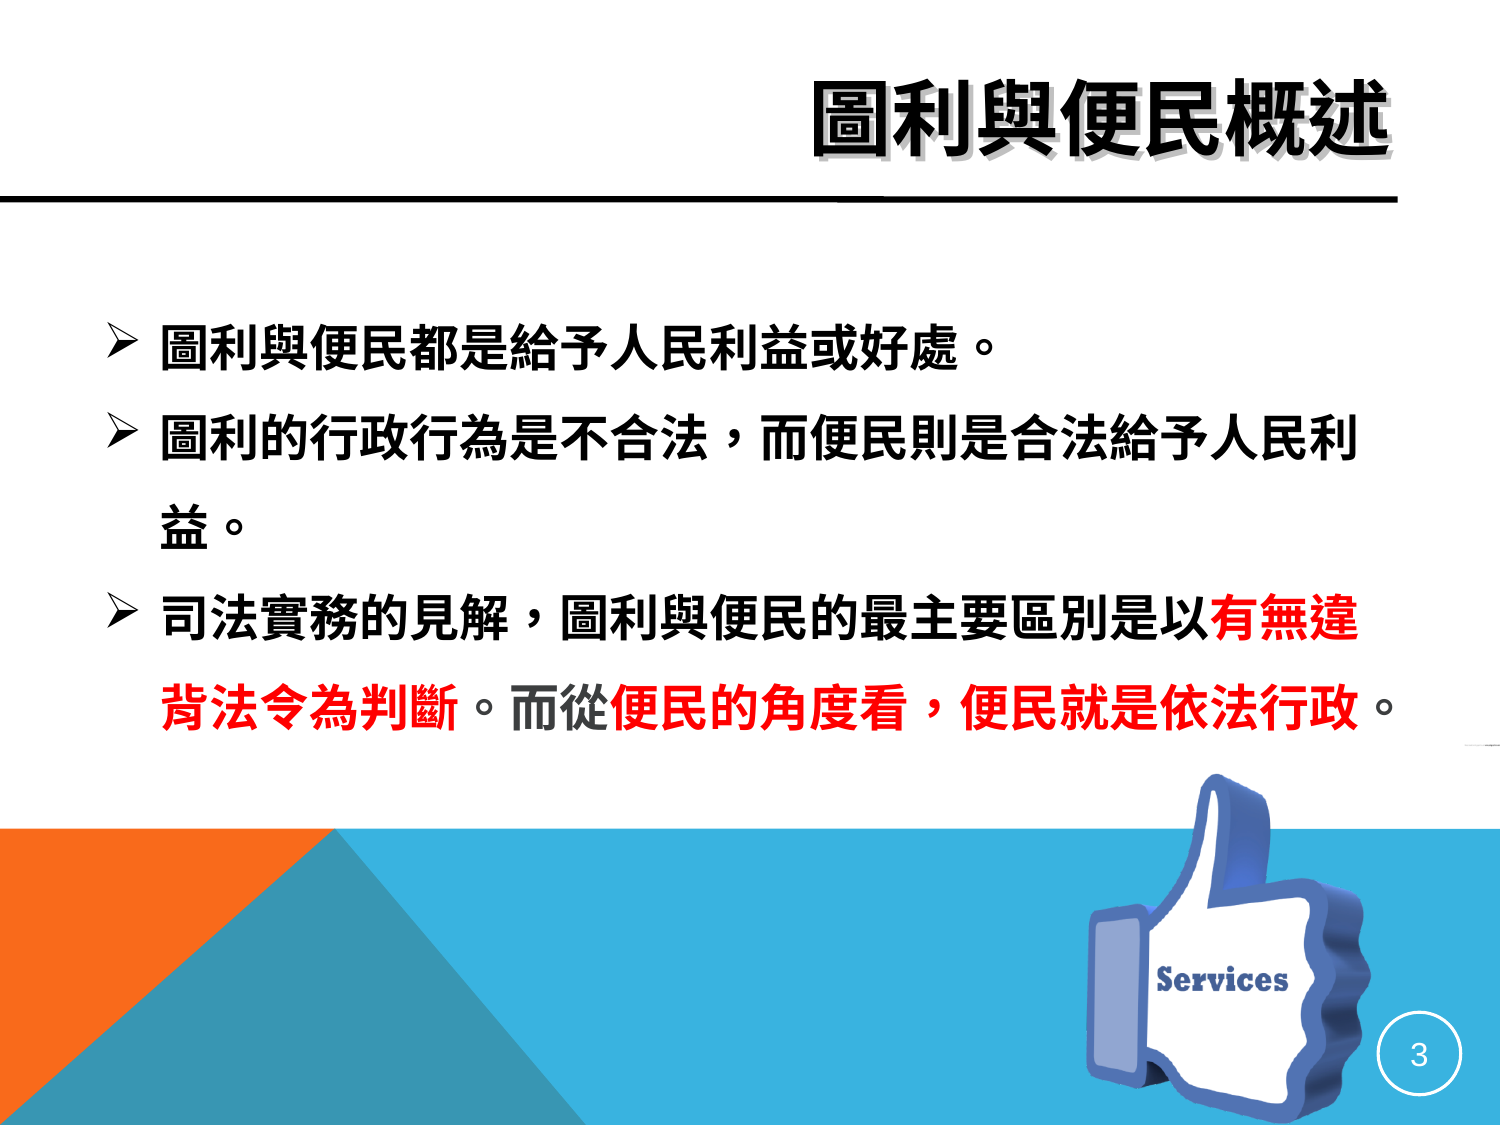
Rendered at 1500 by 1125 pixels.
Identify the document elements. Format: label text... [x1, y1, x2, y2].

text_box 圖利與便民概述 [35, 58, 1407, 175]
picture [954, 744, 1500, 1125]
text_box 圖利與便民都是給予人民利益或好處。 圖利的行政行為是不合法，而便民則是合法給予人民利益。 司法實務的見解，圖利與便民的最主要區別是以有無違背法令為判斷。而從便民的角度看，便民就是依法行政。 [88, 278, 1383, 835]
